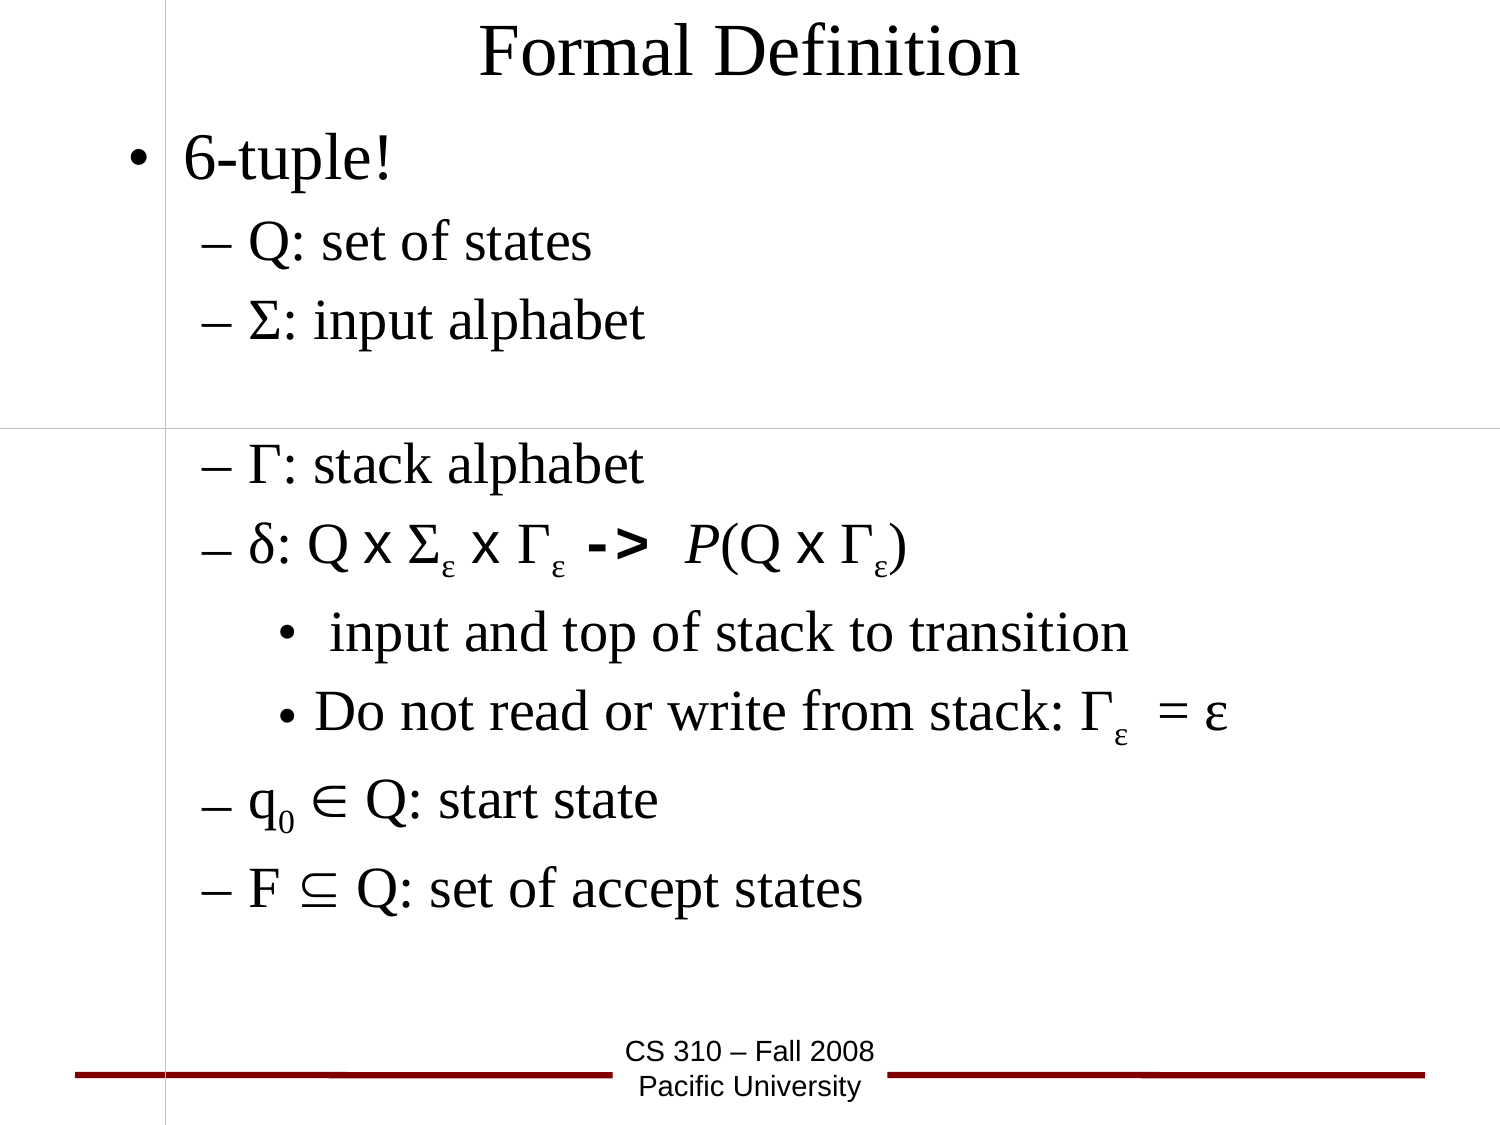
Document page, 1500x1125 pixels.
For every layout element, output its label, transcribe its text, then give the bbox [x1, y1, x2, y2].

title Formal Definition [112, 0, 1388, 103]
list 6-tuple! Q: set of states Σ: input alphabet Г: stack alphabet δ: Q x Σε x Гε -> P(Q x Гε)‏ input and top of stack to transition Do not read or write from stack: Гε = ε q0  Q: start state F  Q: set of accept states [112, 112, 1388, 1088]
